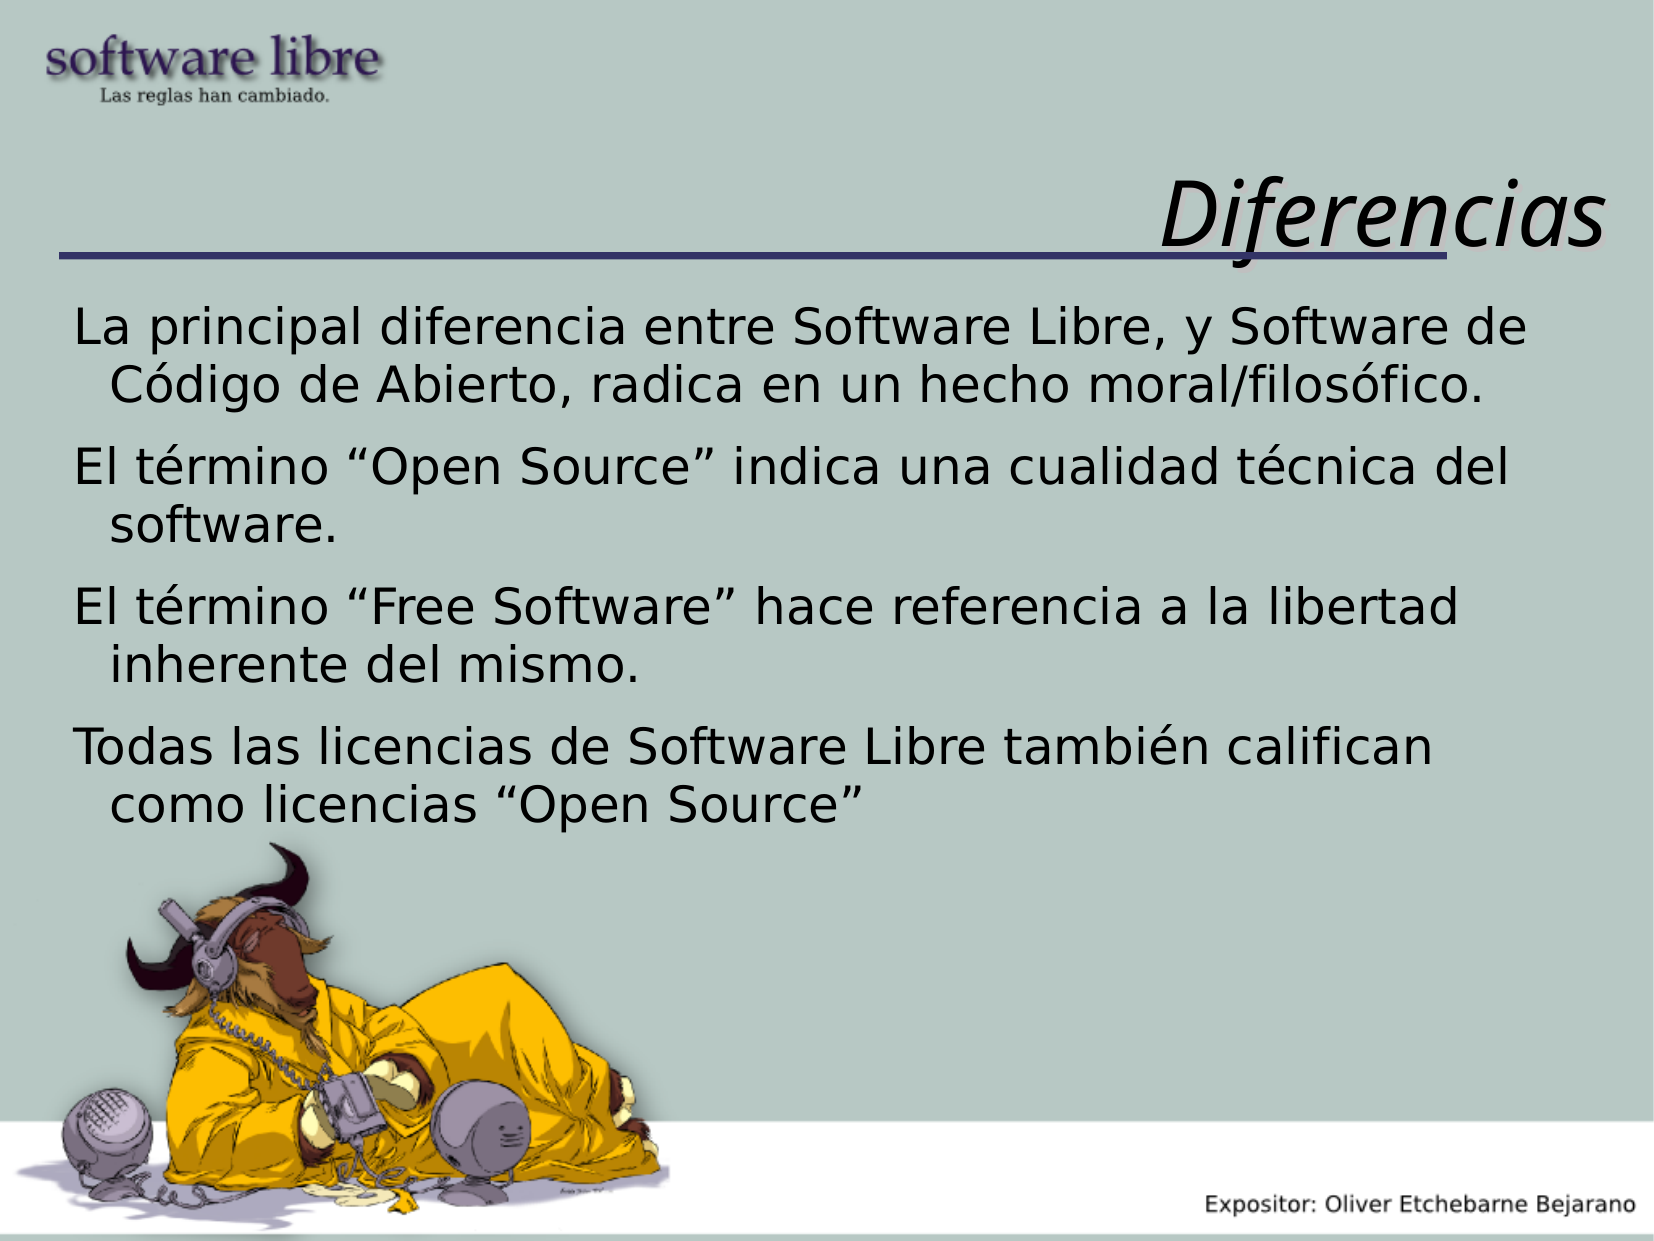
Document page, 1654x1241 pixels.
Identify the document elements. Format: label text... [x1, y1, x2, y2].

text_box La principal diferencia entre Software Libre, y Software de Código de Abierto, radica en un hecho moral/filosófico. El término “Open Source” indica una cualidad técnica del software. El término “Free Software” hace referencia a la libertad inherente del mismo. Todas las licencias de Software Libre también califican como licencias “Open Source” [59, 290, 1595, 875]
text_box Diferencias [59, 140, 1625, 266]
picture [0, 0, 1654, 1241]
text_box [59, 252, 1447, 260]
